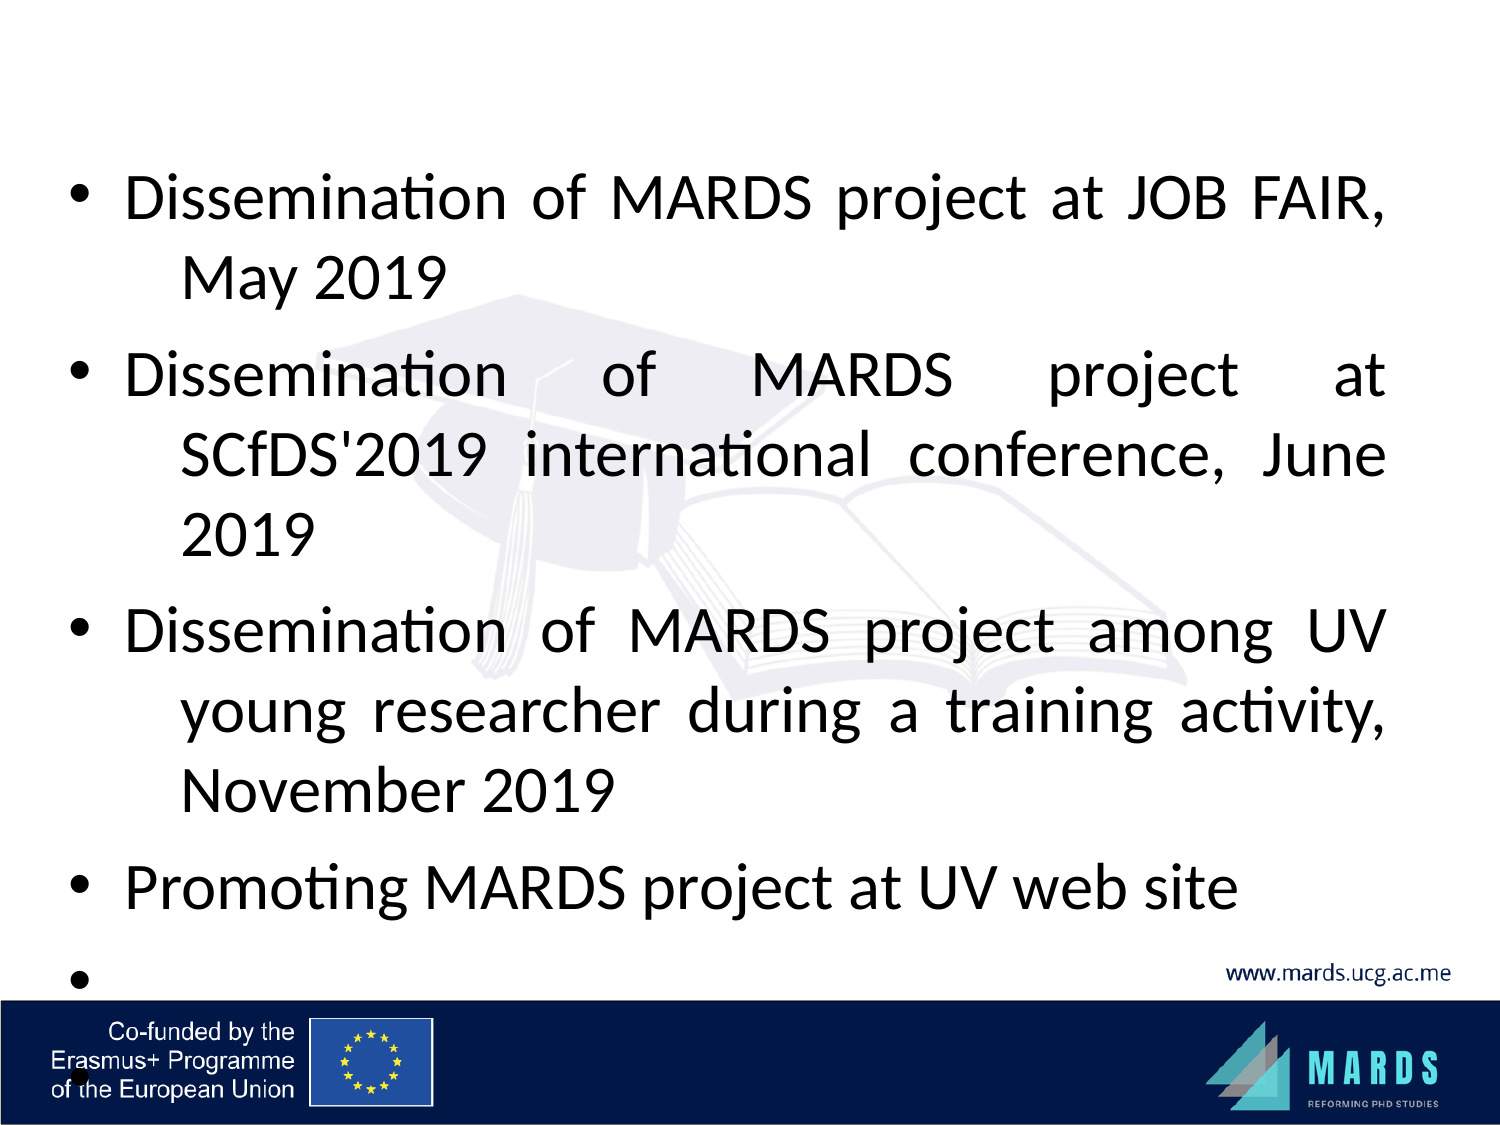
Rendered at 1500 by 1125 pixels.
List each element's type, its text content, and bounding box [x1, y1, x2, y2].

list Dissemination of MARDS project at JOB FAIR, May 2019 Dissemination of MARDS project at SCfDS'2019 international conference, June 2019 Dissemination of MARDS project among UV young researcher during a training activity, November 2019 Promoting MARDS project at UV web site [53, 144, 1404, 954]
